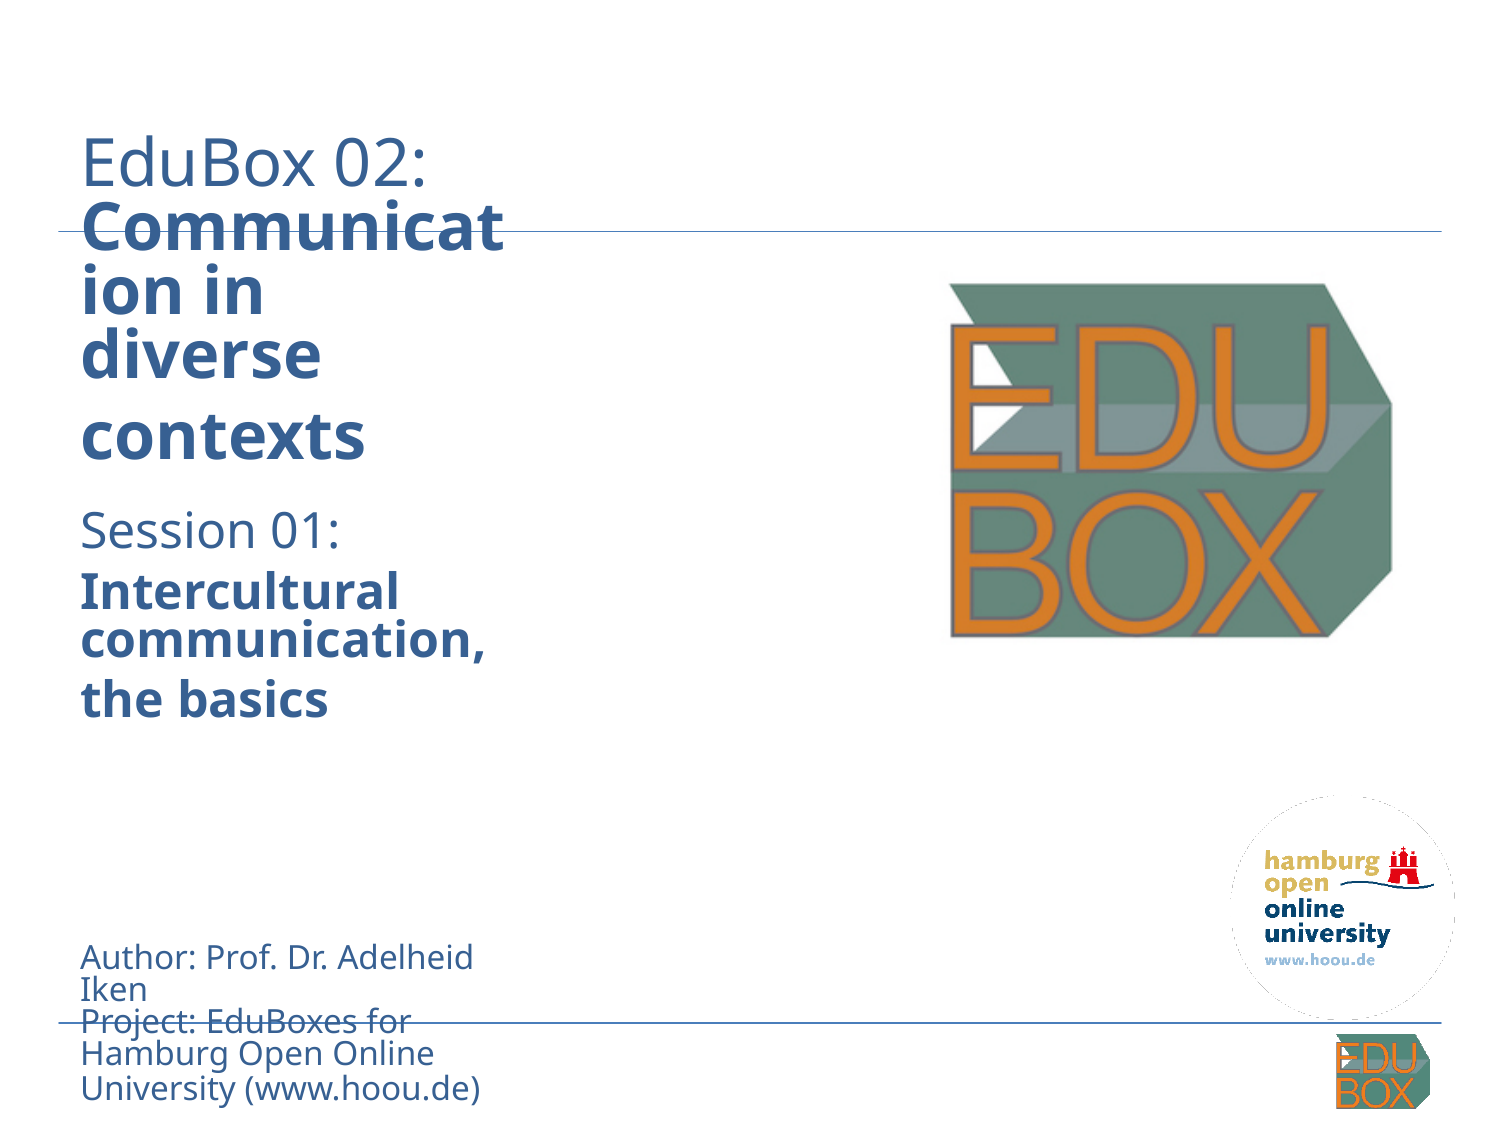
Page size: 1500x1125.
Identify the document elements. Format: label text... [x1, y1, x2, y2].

picture [1230, 795, 1455, 1020]
picture [1328, 1028, 1437, 1114]
list EduBox 02: Communication in diverse contexts Session 01: Intercultural communication, the basics Author: Prof. Dr. Adelheid Iken Project: EduBoxes for Hamburg Open Online University (www.hoou.de) [53, 254, 1404, 1005]
picture [913, 258, 1429, 665]
